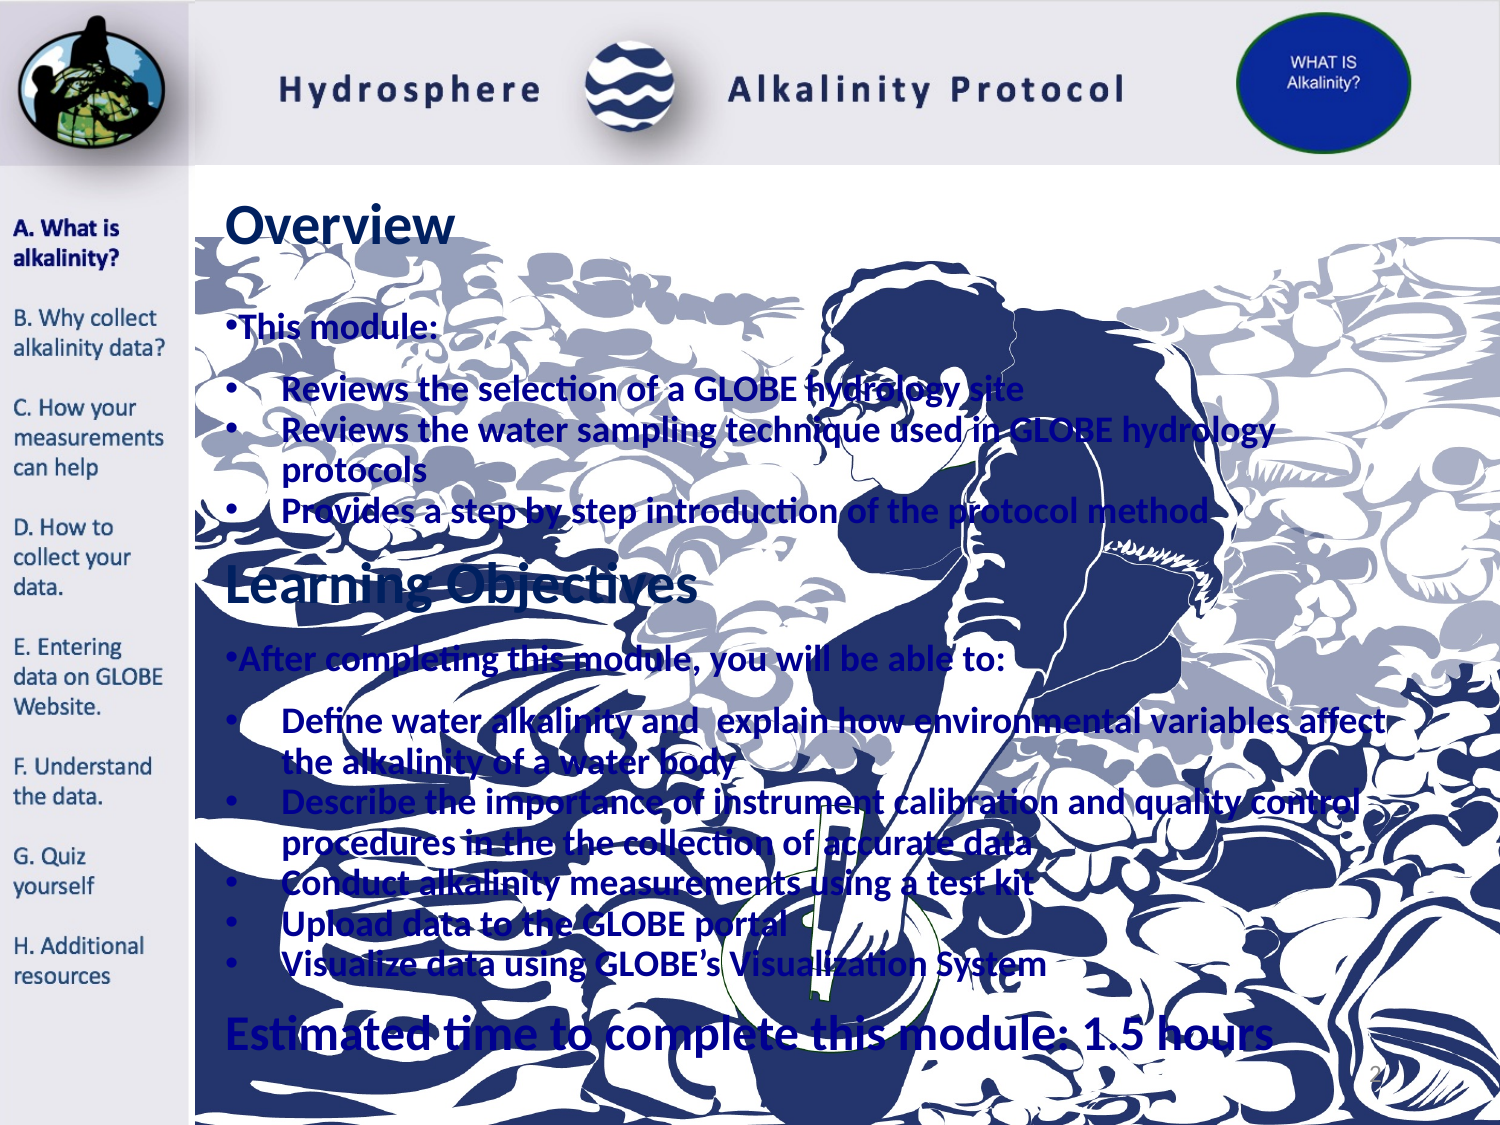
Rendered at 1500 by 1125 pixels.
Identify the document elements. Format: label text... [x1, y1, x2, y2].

title Overview [210, 117, 1500, 335]
picture [0, 0, 1500, 1125]
text_box This module: Reviews the selection of a GLOBE hydrology site Reviews the water sampling technique used in GLOBE hydrology protocols Provides a step by step introduction of the protocol method Learning Objectives After completing this module, you will be able to: Define water alkalinity and explain how environmental variables affect the alkalinity of a water body Describe the importance of instrument calibration and quality control procedures in the the collection of accurate data Conduct alkalinity measurements using a test kit Upload data to the GLOBE portal Visualize data using GLOBE’s Visualization System Estimated time to complete this module: 1.5 hours [210, 299, 1427, 1125]
picture [1427, 335, 1500, 1125]
